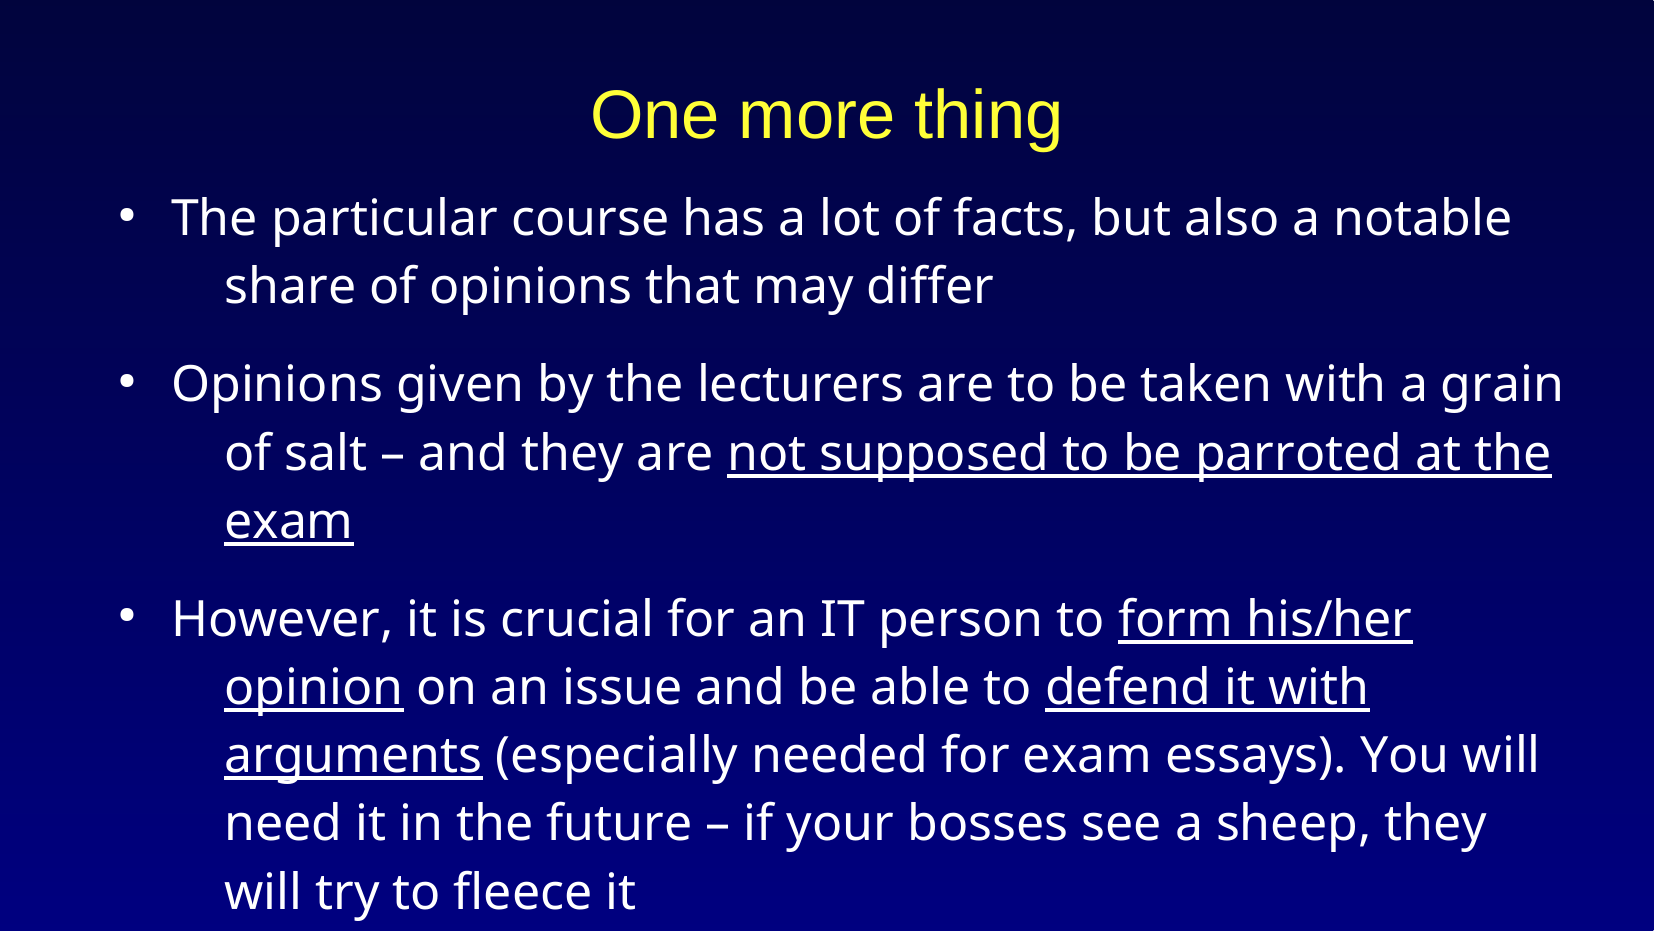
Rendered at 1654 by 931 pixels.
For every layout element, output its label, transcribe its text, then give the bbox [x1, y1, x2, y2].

list The particular course has a lot of facts, but also a notable share of opinions that may differ Opinions given by the lecturers are to be taken with a grain of salt – and they are not supposed to be parroted at the exam However, it is crucial for an IT person to form his/her opinion on an issue and be able to defend it with arguments (especially needed for exam essays). You will need it in the future – if your bosses see a sheep, they will try to fleece it U53 ur h34d, d00d! [82, 182, 1571, 931]
title One more thing [82, 37, 1571, 182]
